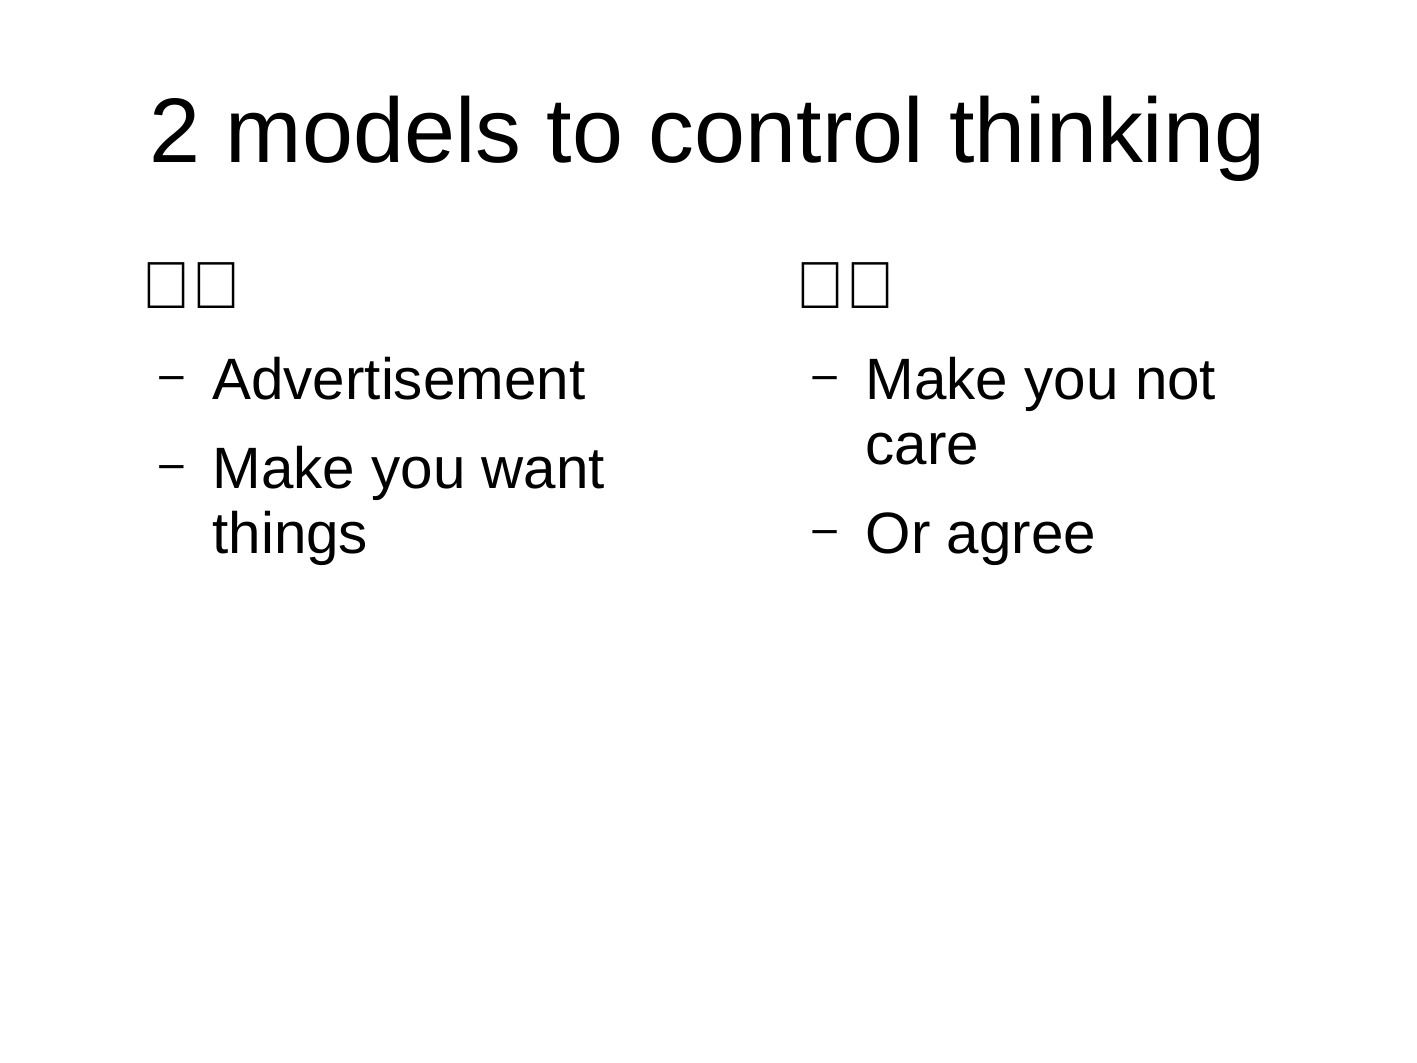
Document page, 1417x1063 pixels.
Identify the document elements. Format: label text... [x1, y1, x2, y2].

list 🇨🇳 Make you not care Or agree [724, 248, 1347, 865]
title 2 models to control thinking [70, 42, 1346, 220]
list 🇺🇸 Advertisement Make you want things [70, 248, 693, 865]
